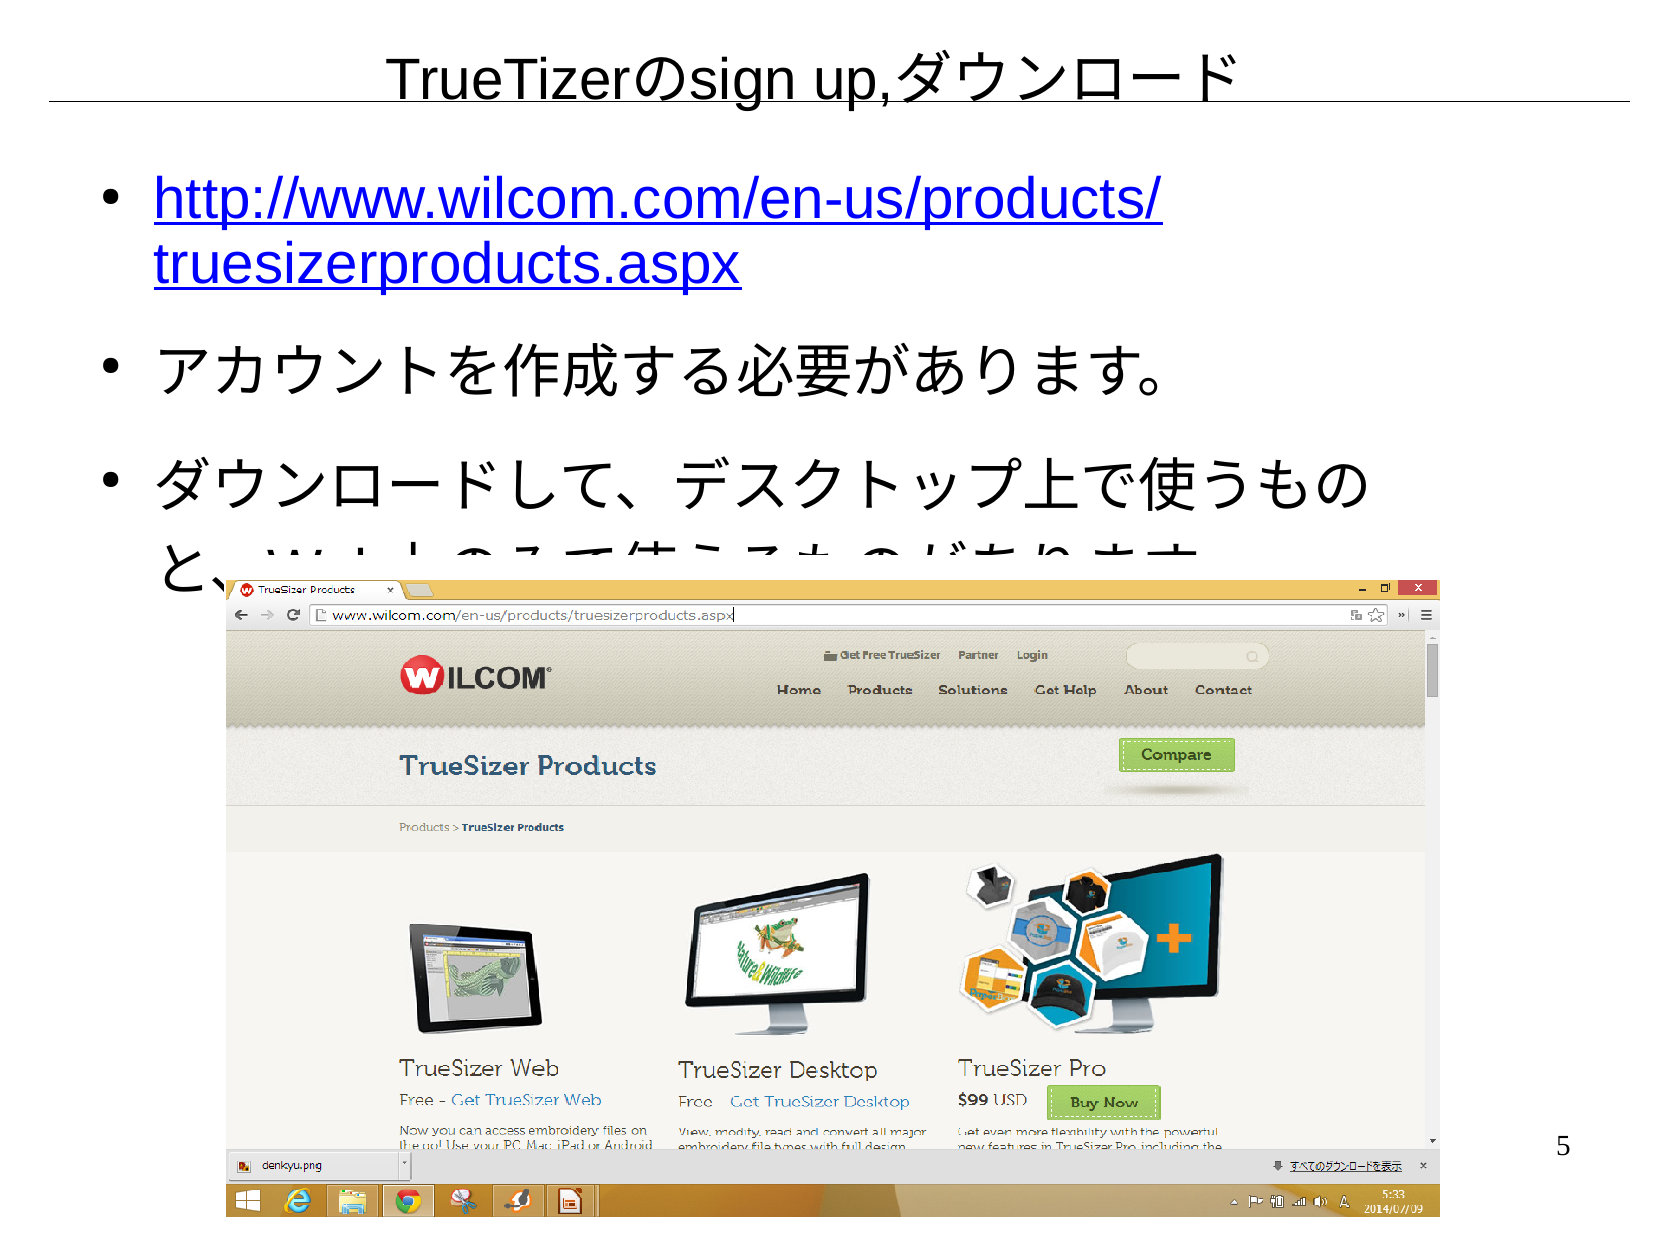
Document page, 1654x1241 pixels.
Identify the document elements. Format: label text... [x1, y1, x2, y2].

list http://www.wilcom.com/en-us/products/truesizerproducts.aspx アカウントを作成する必要があります。 ダウンロードして、デスクトップ上で使うものと、Web上のみで使えるものがあります。 [82, 178, 1571, 886]
picture [224, 555, 1442, 1217]
title TrueTizerのsign up,ダウンロード [0, 0, 1654, 178]
